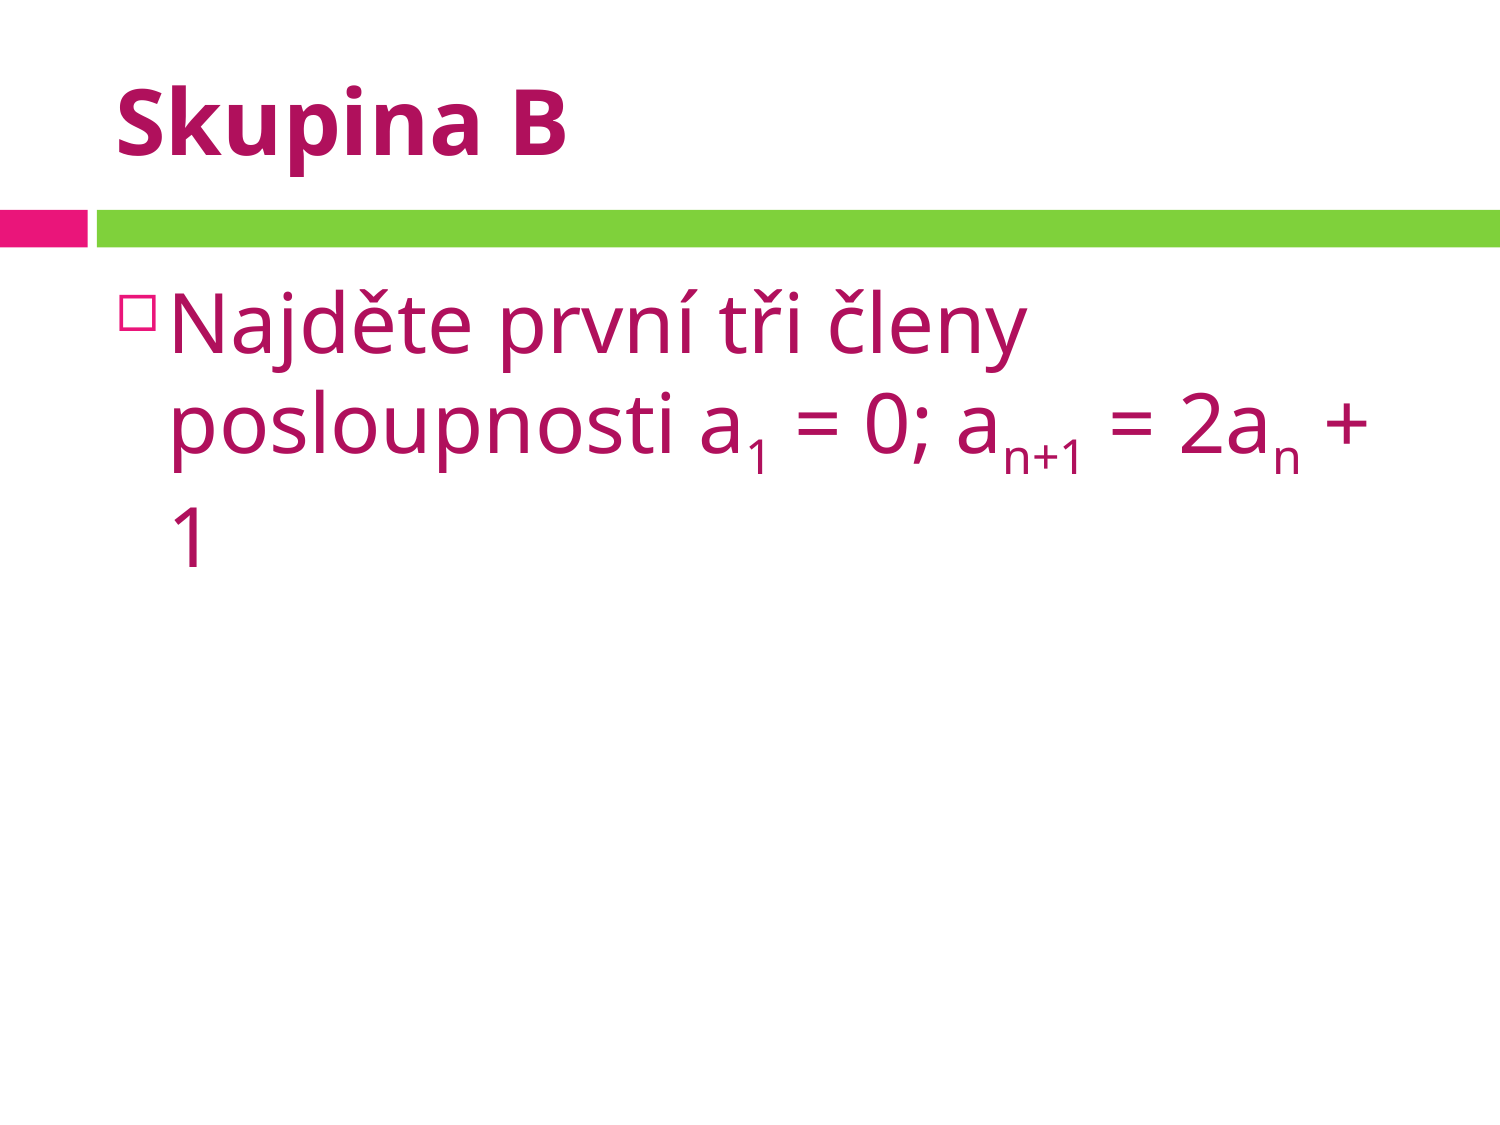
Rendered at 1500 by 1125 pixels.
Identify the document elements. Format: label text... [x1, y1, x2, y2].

title Skupina B [100, 37, 1438, 201]
list Najděte první tři členy posloupnosti a1 = 0; an+1 = 2an + 1 [100, 262, 1438, 1001]
